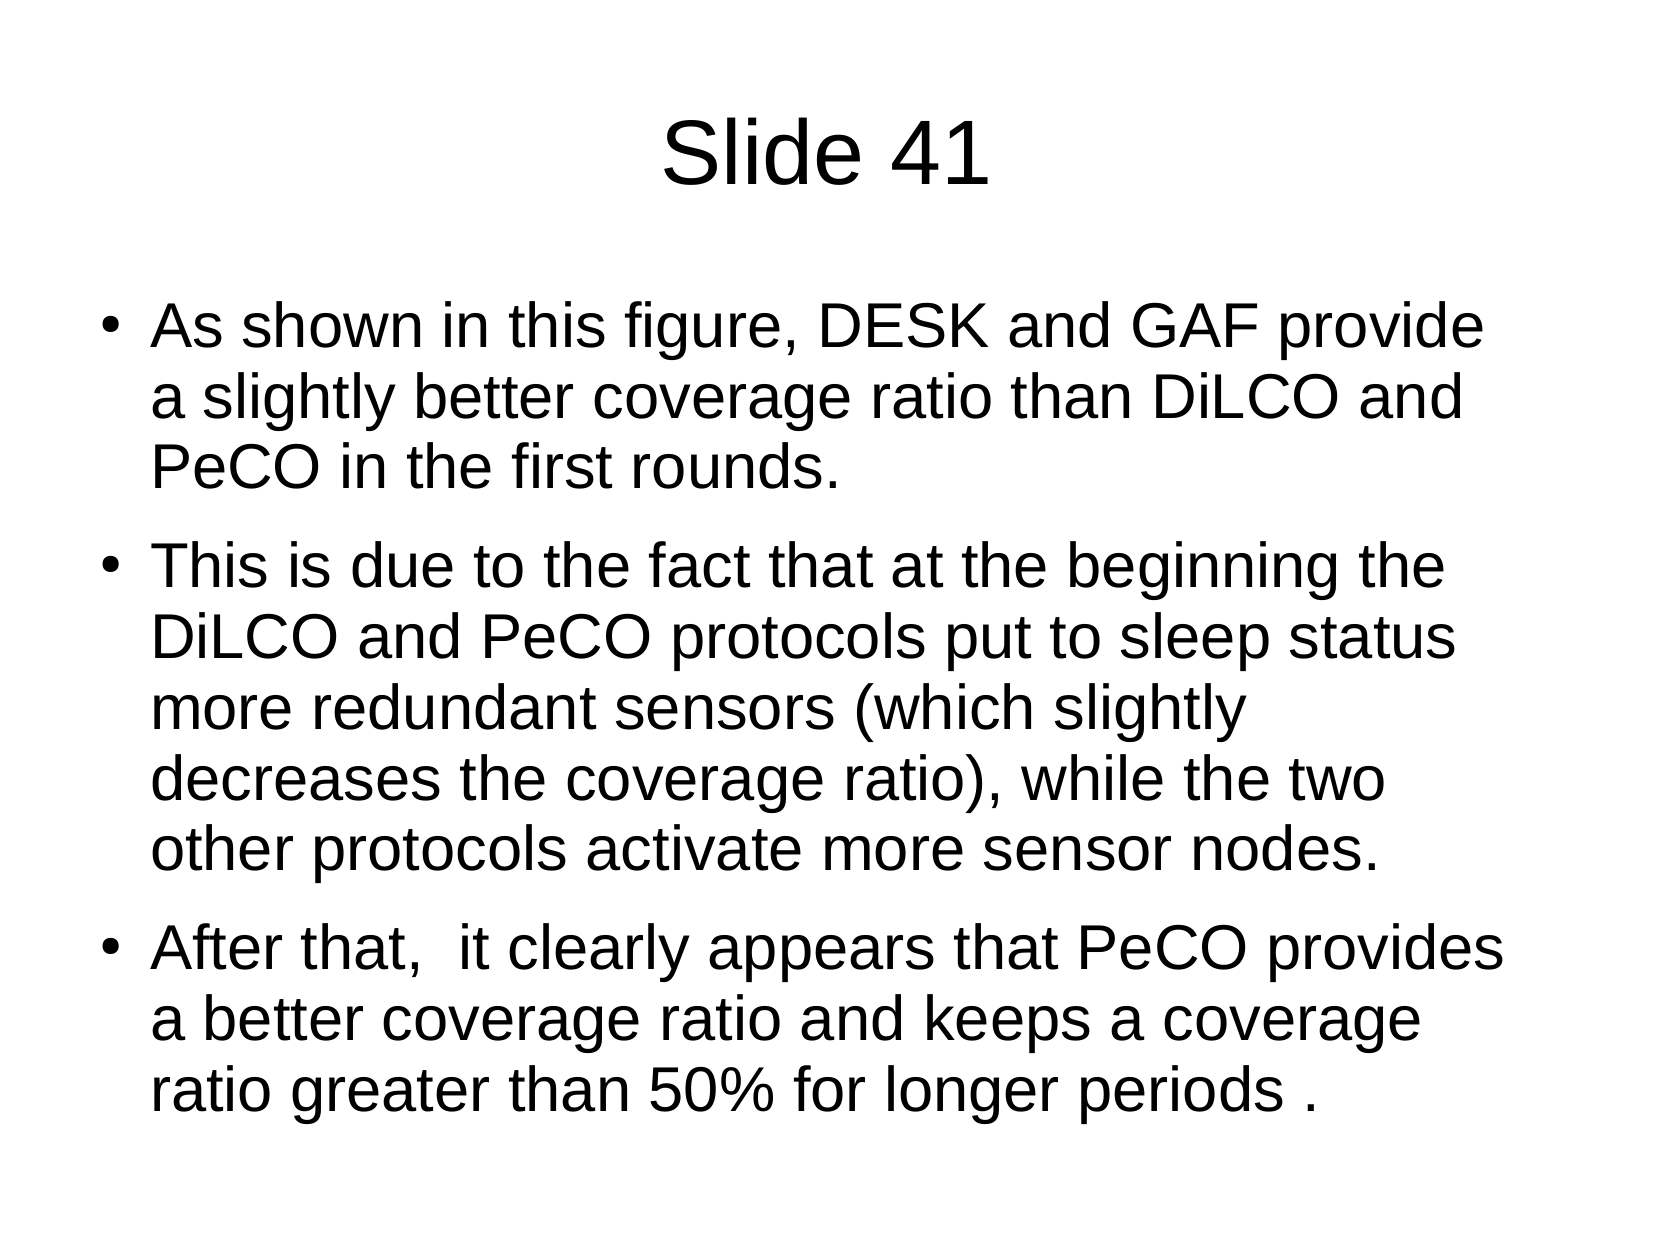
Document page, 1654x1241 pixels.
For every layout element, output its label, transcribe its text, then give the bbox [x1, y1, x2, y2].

list As shown in this figure, DESK and GAF provide a slightly better coverage ratio than DiLCO and PeCO in the first rounds. This is due to the fact that at the beginning the DiLCO and PeCO protocols put to sleep status more redundant sensors (which slightly decreases the coverage ratio), while the two other protocols activate more sensor nodes. After that, it clearly appears that PeCO provides a better coverage ratio and keeps a coverage ratio greater than 50% for longer periods . [82, 290, 1538, 1141]
title Slide 41 [82, 49, 1571, 257]
